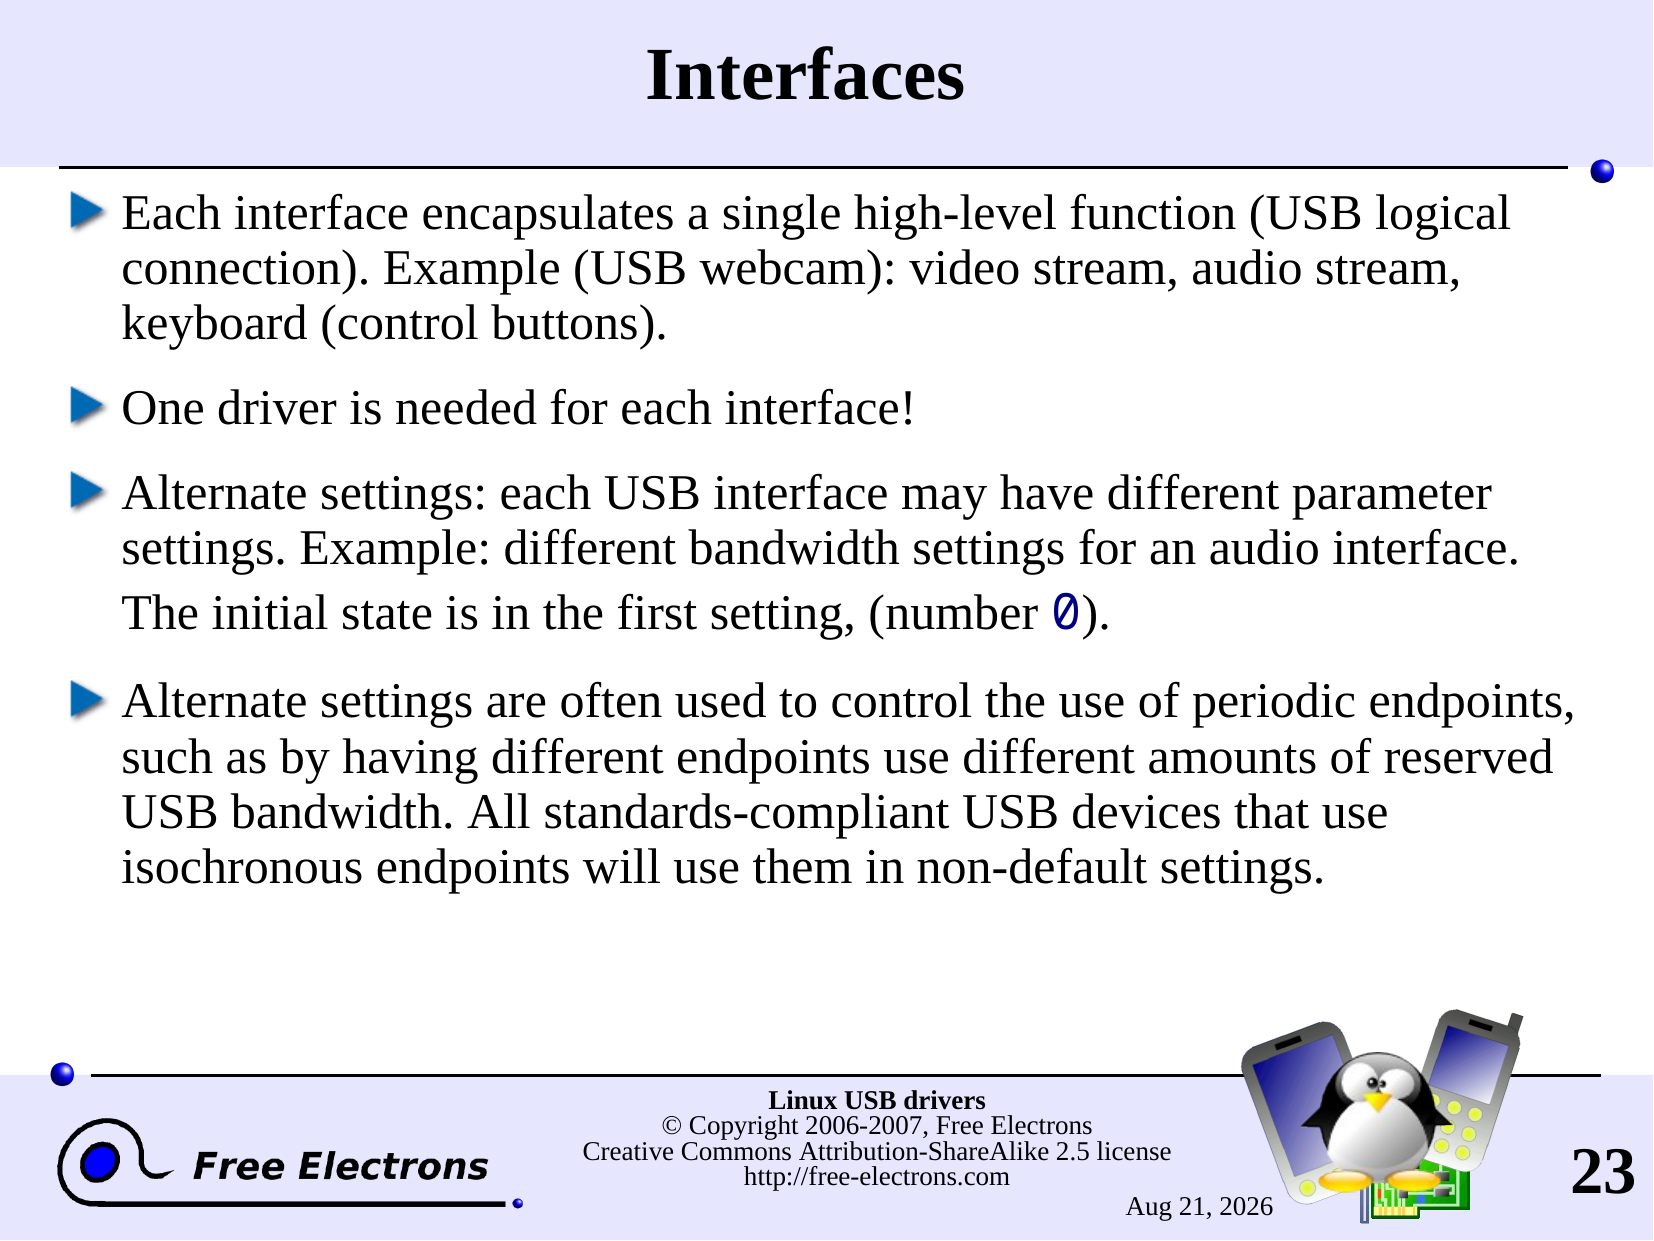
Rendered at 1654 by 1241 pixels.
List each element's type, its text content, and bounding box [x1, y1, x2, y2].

title Interfaces [60, 25, 1551, 124]
picture [1232, 1068, 1520, 1241]
list Each interface encapsulates a single high-level function (USB logical connection). Example (USB webcam): video stream, audio stream, keyboard (control buttons). One driver is needed for each interface! Alternate settings: each USB interface may have different parameter settings. Example: different bandwidth settings for an audio interface. The initial state is in the first setting, (number 0). Alternate settings are often used to control the use of periodic endpoints, such as by having different endpoints use different amounts of reserved USB bandwidth. All standards-compliant USB devices that use isochronous endpoints will use them in non-default settings. [50, 184, 1594, 1068]
picture [50, 1107, 527, 1216]
